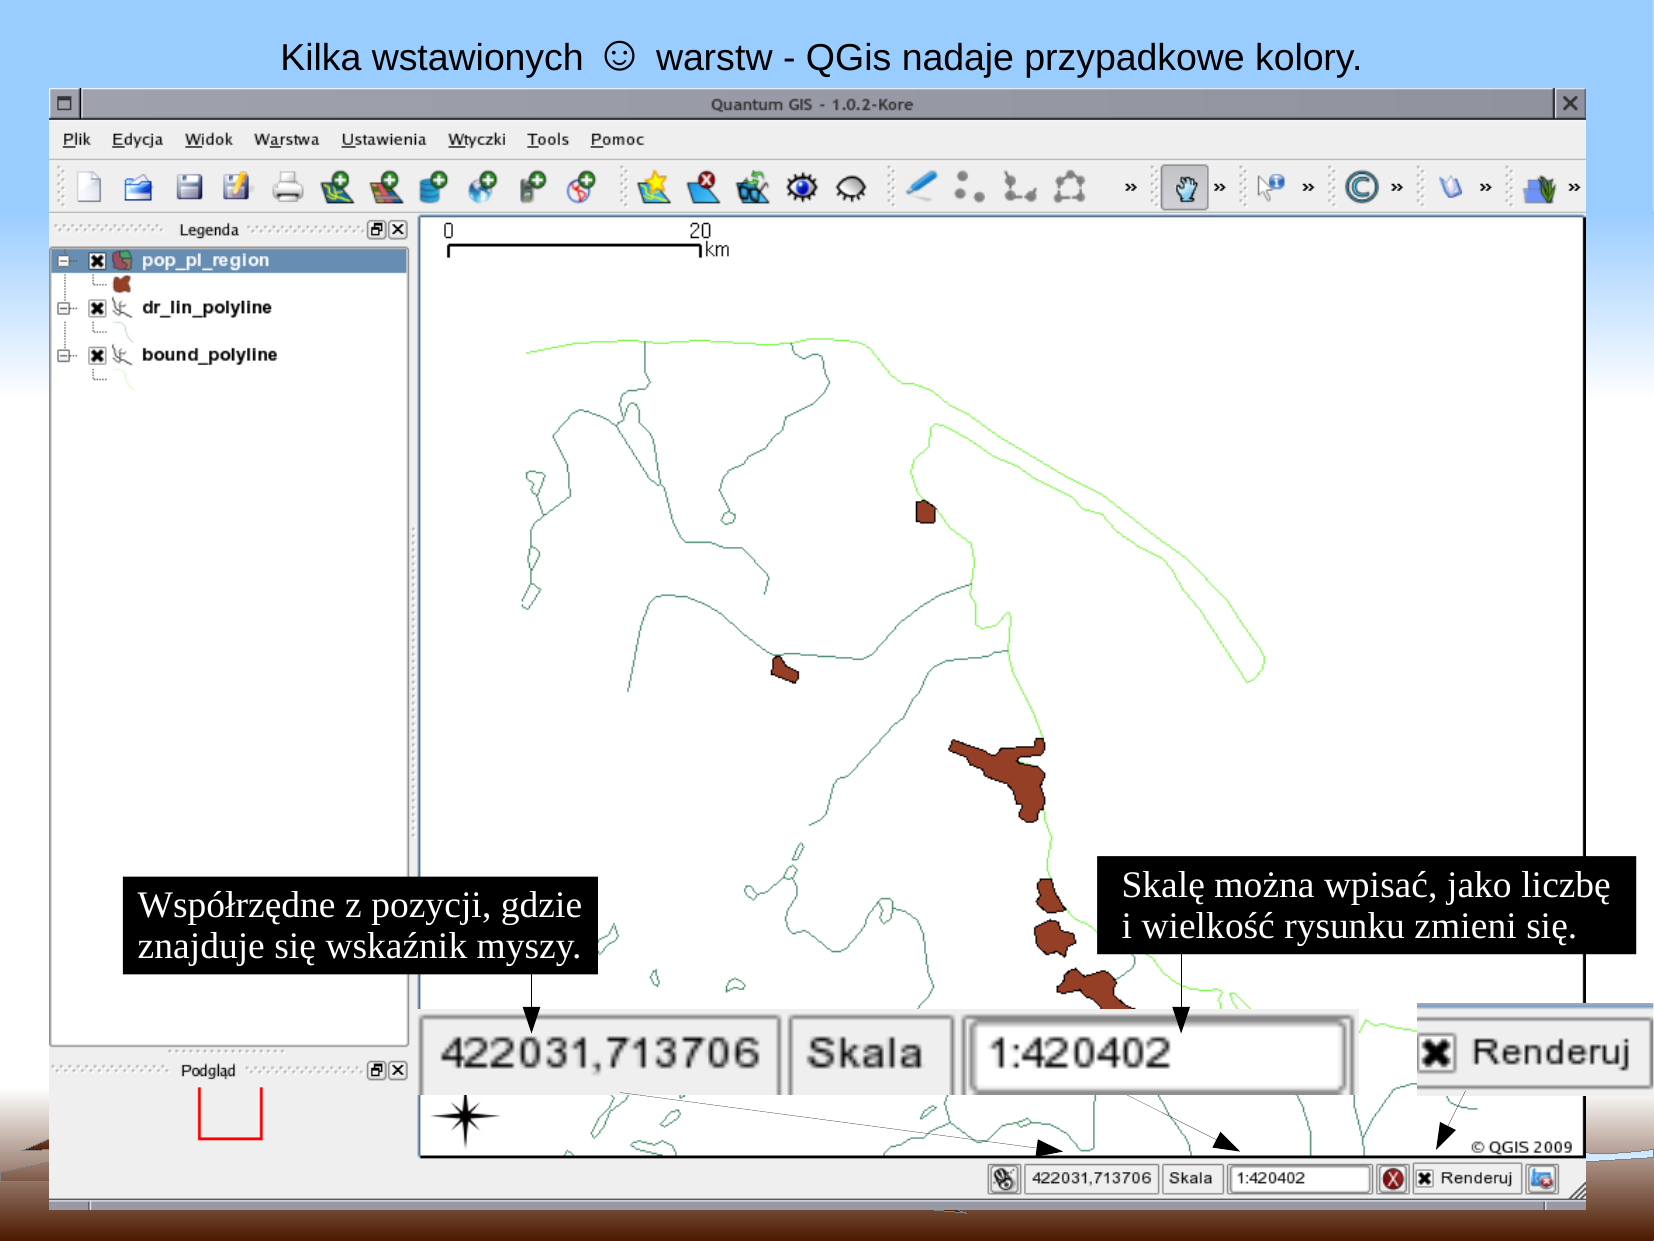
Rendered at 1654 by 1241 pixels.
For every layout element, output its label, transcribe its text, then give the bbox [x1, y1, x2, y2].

text_box Współrzędne z pozycji, gdzie znajduje się wskaźnik myszy. [122, 876, 588, 975]
text_box Skalę można wpisać, jako liczbę i wielkość rysunku zmieni się. [1097, 856, 1625, 955]
picture [49, 88, 1654, 1210]
text_box Kilka wstawionych ☺ warstw - QGis nadaje przypadkowe kolory. [265, 18, 1379, 89]
